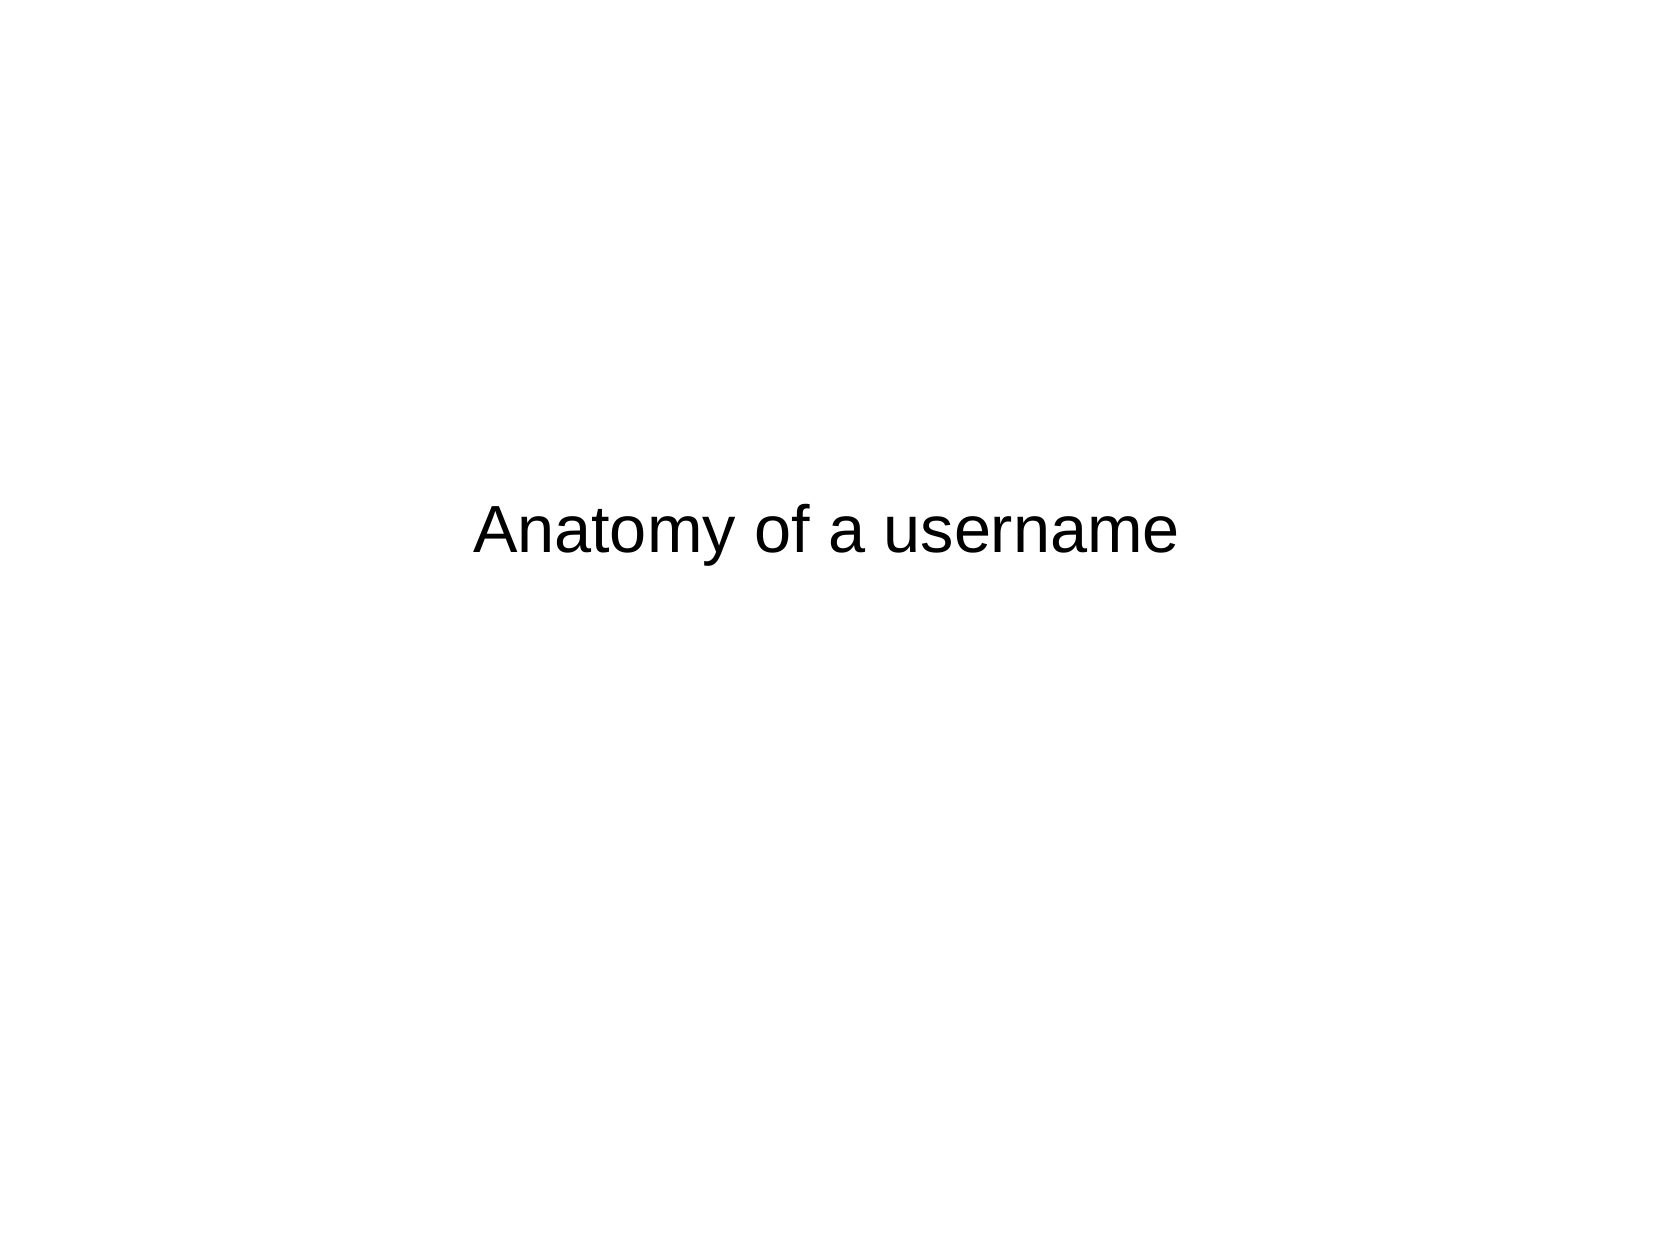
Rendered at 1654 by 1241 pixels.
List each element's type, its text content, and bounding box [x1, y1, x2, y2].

subtitle Anatomy of a username [82, 49, 1571, 1010]
